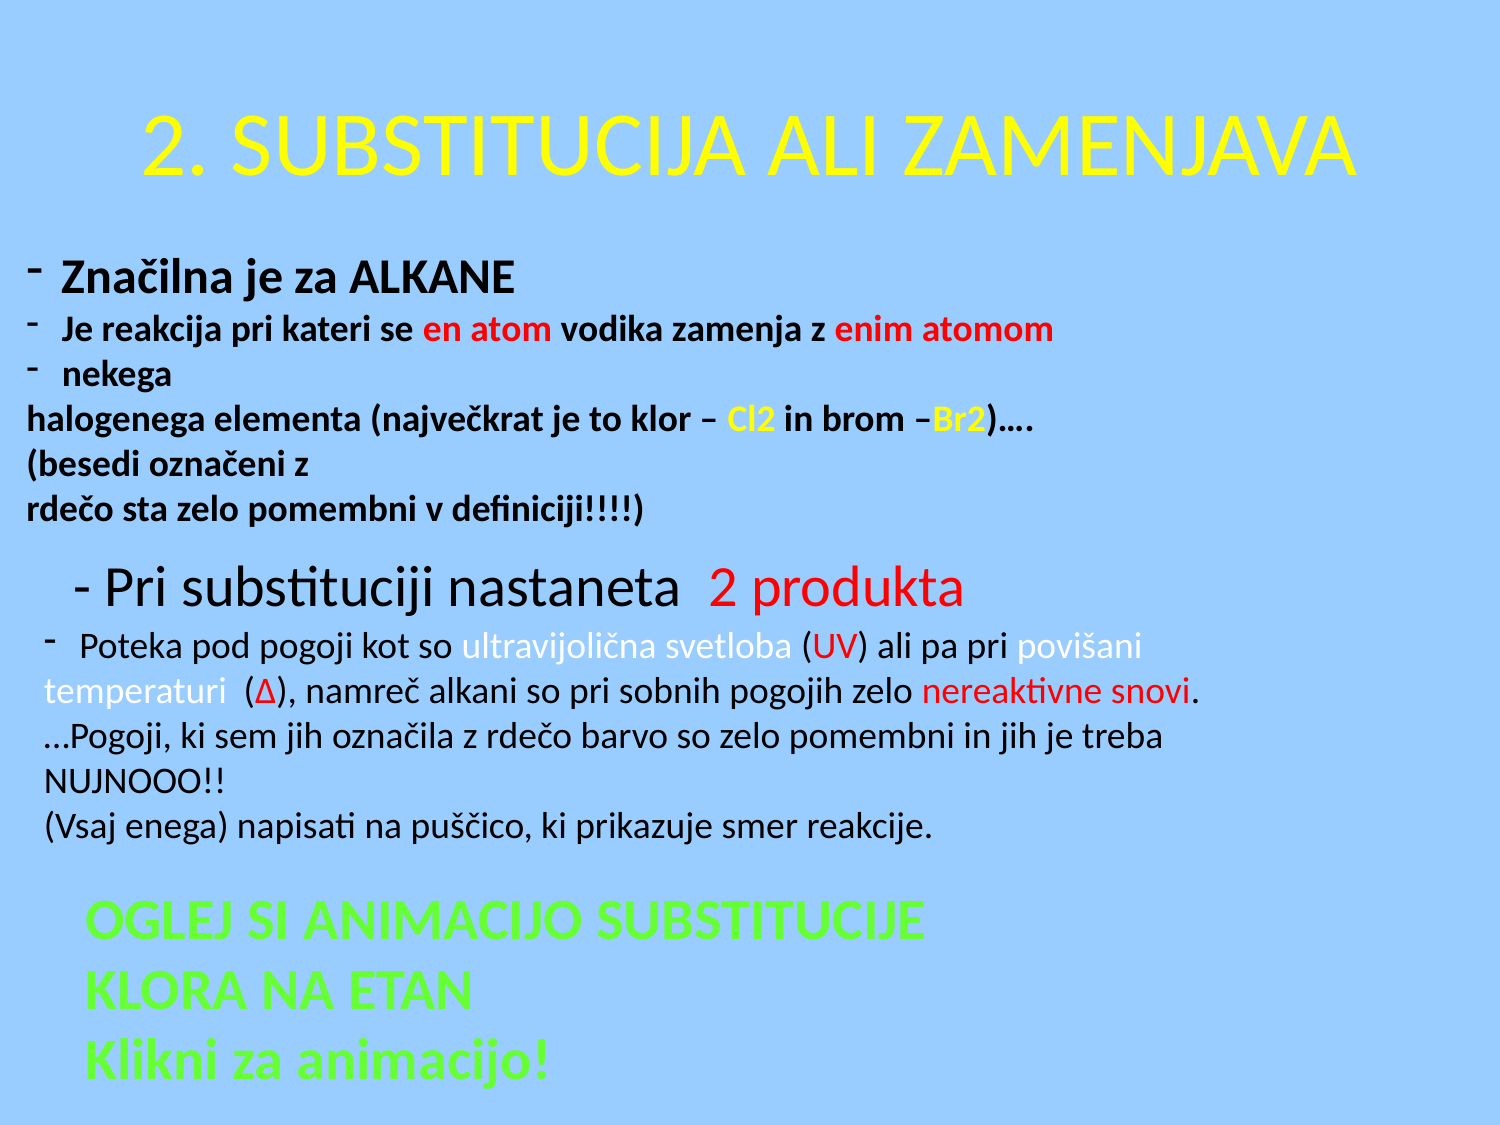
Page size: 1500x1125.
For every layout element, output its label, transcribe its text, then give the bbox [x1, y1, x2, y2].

text_box 2. SUBSTITUCIJA ALI ZAMENJAVA [74, 45, 1425, 233]
text_box Značilna je za ALKANE Je reakcija pri kateri se en atom vodika zamenja z enim atomom nekega halogenega elementa (največkrat je to klor – Cl2 in brom –Br2)…. (besedi označeni z rdečo sta zelo pomembni v definiciji!!!!) [11, 236, 1446, 536]
text_box Poteka pod pogoji kot so ultravijolična svetloba (UV) ali pa pri povišani temperaturi (∆), namreč alkani so pri sobnih pogojih zelo nereaktivne snovi. …Pogoji, ki sem jih označila z rdečo barvo so zelo pomembni in jih je treba NUJNOOO!! (Vsaj enega) napisati na puščico, ki prikazuje smer reakcije. [29, 614, 1500, 854]
text_box OGLEJ SI ANIMACIJO SUBSTITUCIJE KLORA NA ETAN Klikni za animacijo! [70, 873, 1246, 1099]
text_box - Pri substituciji nastaneta 2 produkta [59, 541, 1201, 614]
